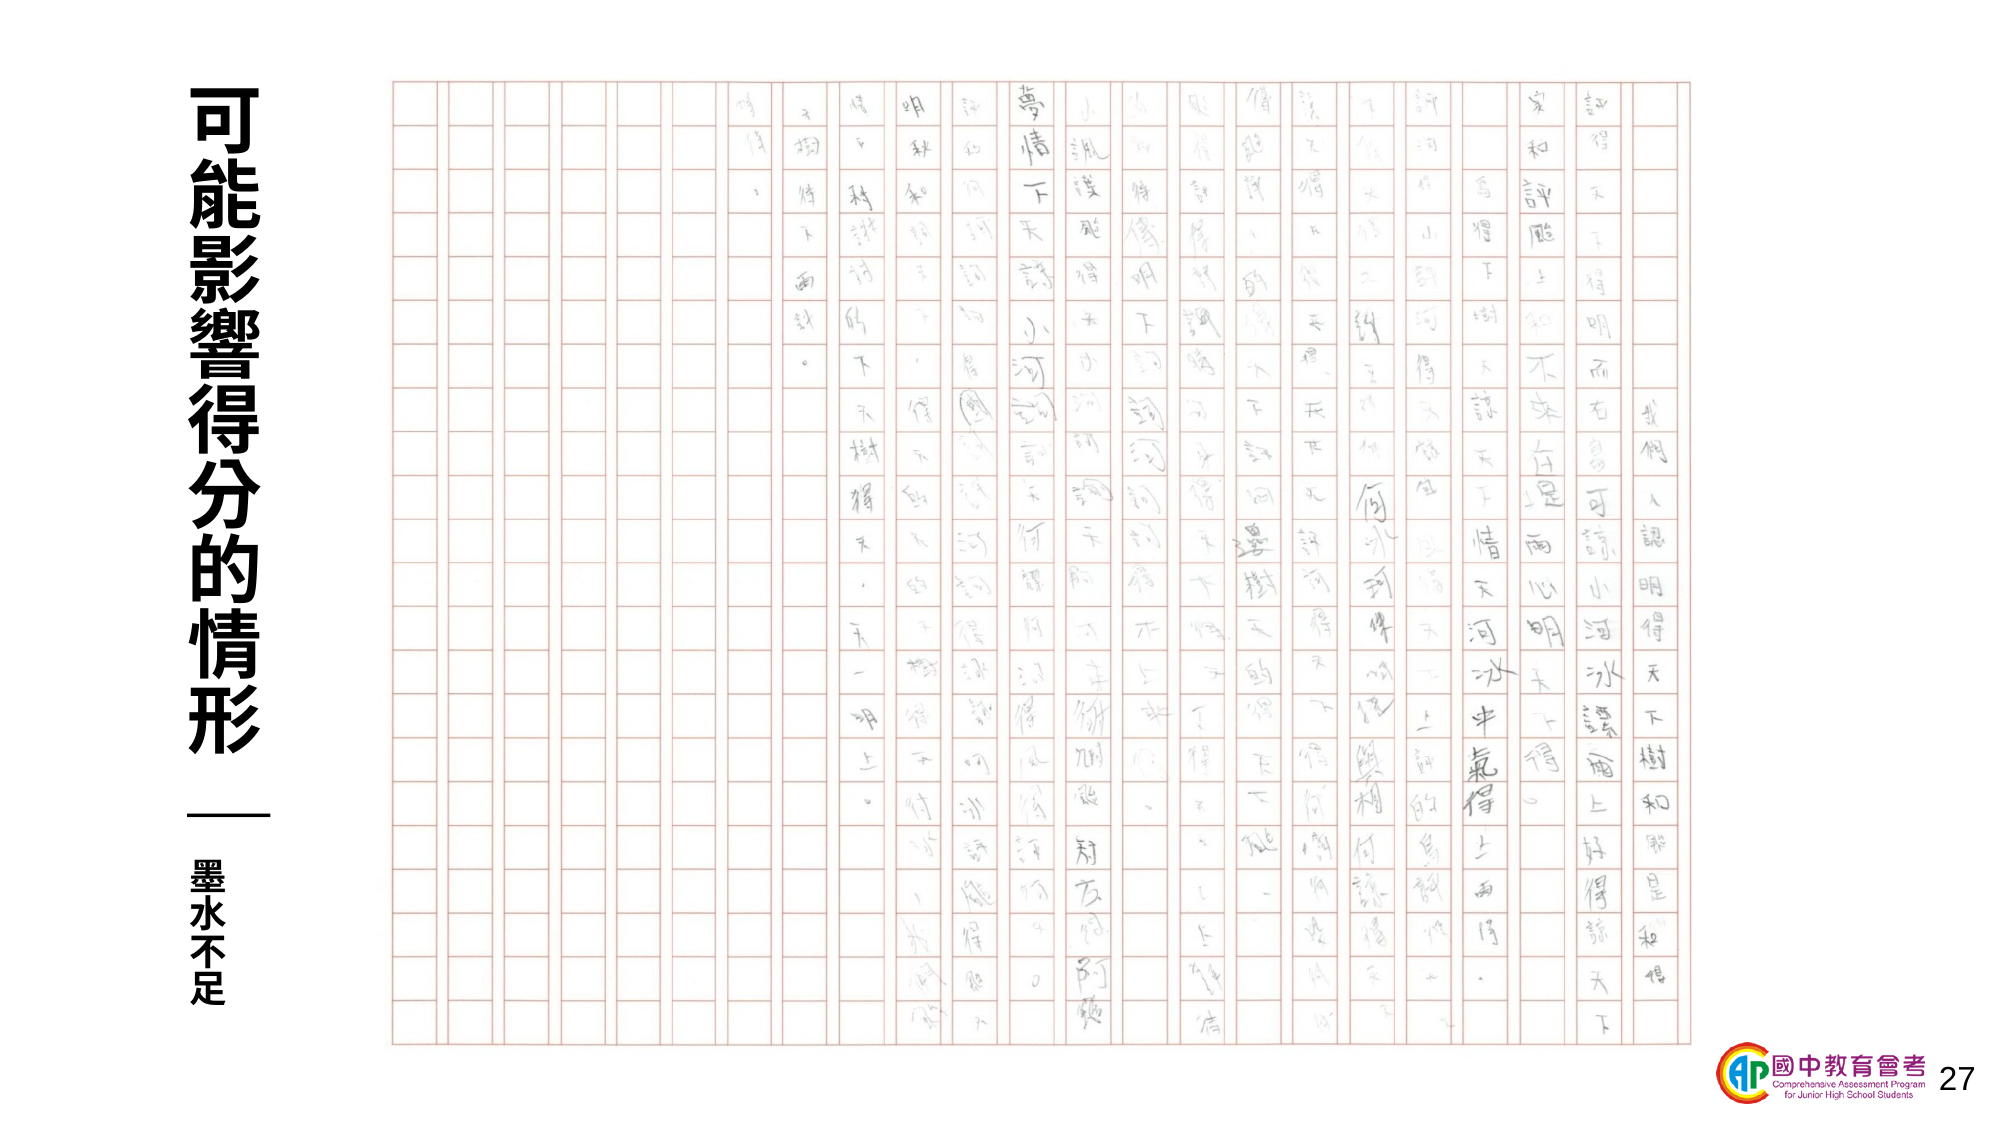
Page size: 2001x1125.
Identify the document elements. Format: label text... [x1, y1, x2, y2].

text_box [1923, 1047, 2000, 1108]
text_box 可能影響得分的情形 ｜墨水不足 [168, 66, 284, 1023]
picture [375, 66, 1692, 1059]
